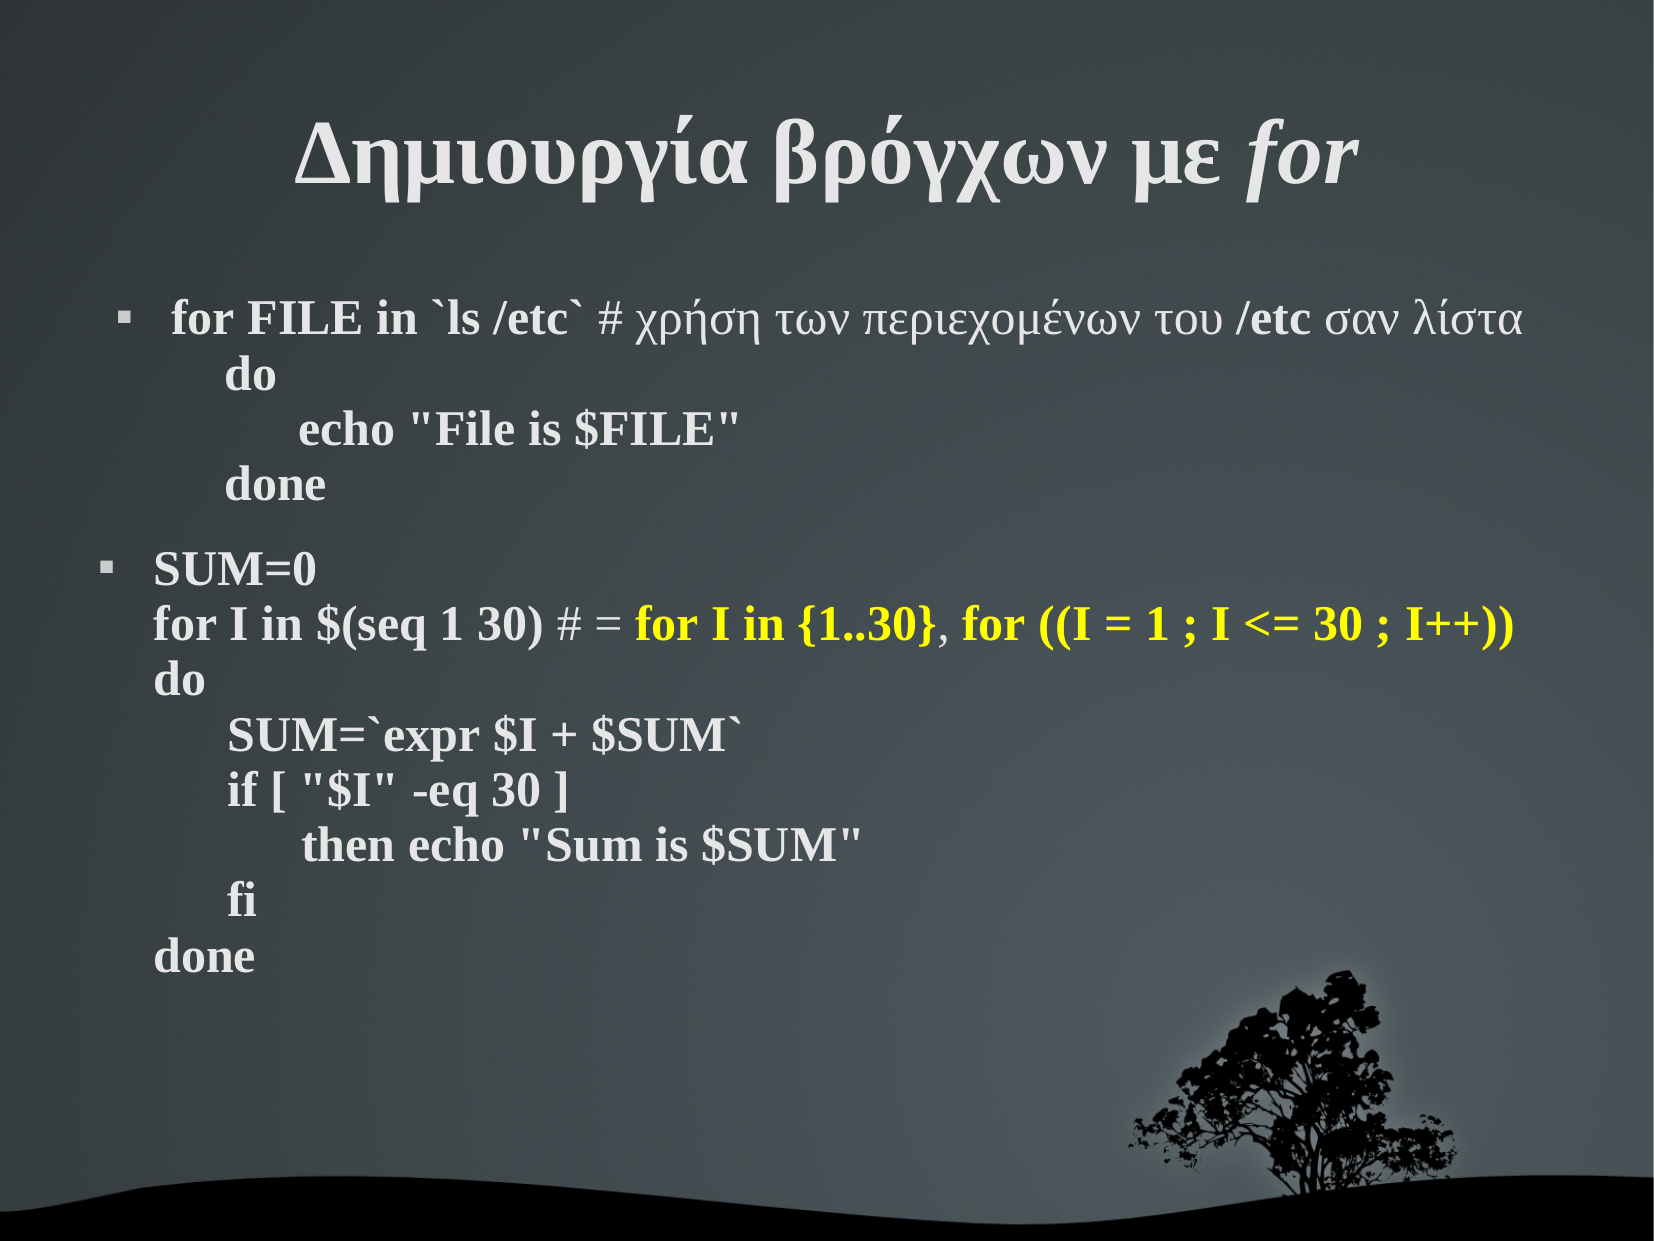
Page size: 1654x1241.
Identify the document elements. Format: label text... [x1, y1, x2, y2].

list for FILE in `ls /etc` # χρήση των περιεχομένων του /etc σαν λίστα do echo "File is $FILE" done SUM=0 for I in $(seq 1 30) # = for I in {1..30}, for ((I = 1 ; I <= 30 ; I++)) do SUM=`expr $I + $SUM` if [ "$I" -eq 30 ] then echo "Sum is $SUM" fi done [82, 290, 1571, 1109]
picture [0, 0, 1654, 1241]
title Δημιουργία βρόγχων με for [82, 49, 1571, 257]
